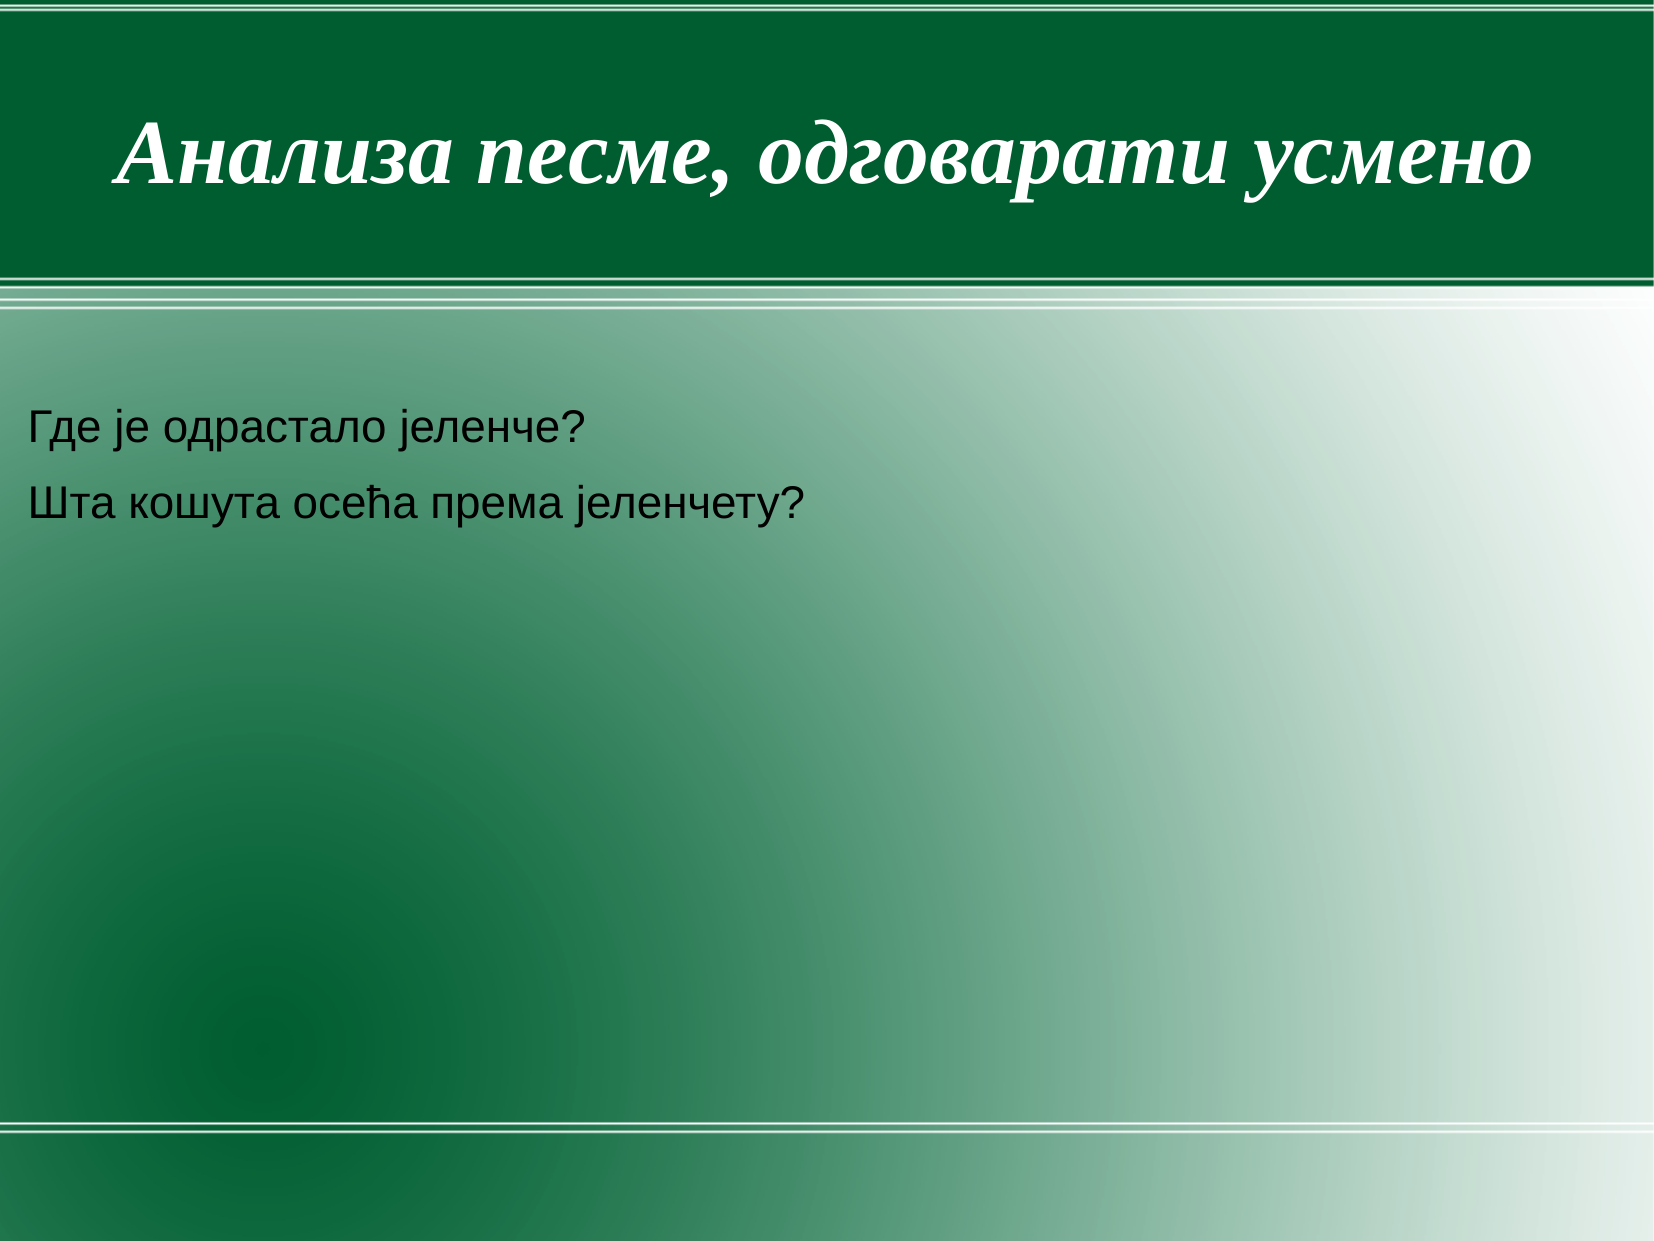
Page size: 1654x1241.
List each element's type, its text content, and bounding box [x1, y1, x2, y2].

text_box Где је одрастало јеленче? Шта кошута осећа према јеленчету? [12, 393, 1654, 669]
title Анализа песме, одговарати усмено [82, 49, 1571, 257]
picture [0, 0, 1654, 1241]
